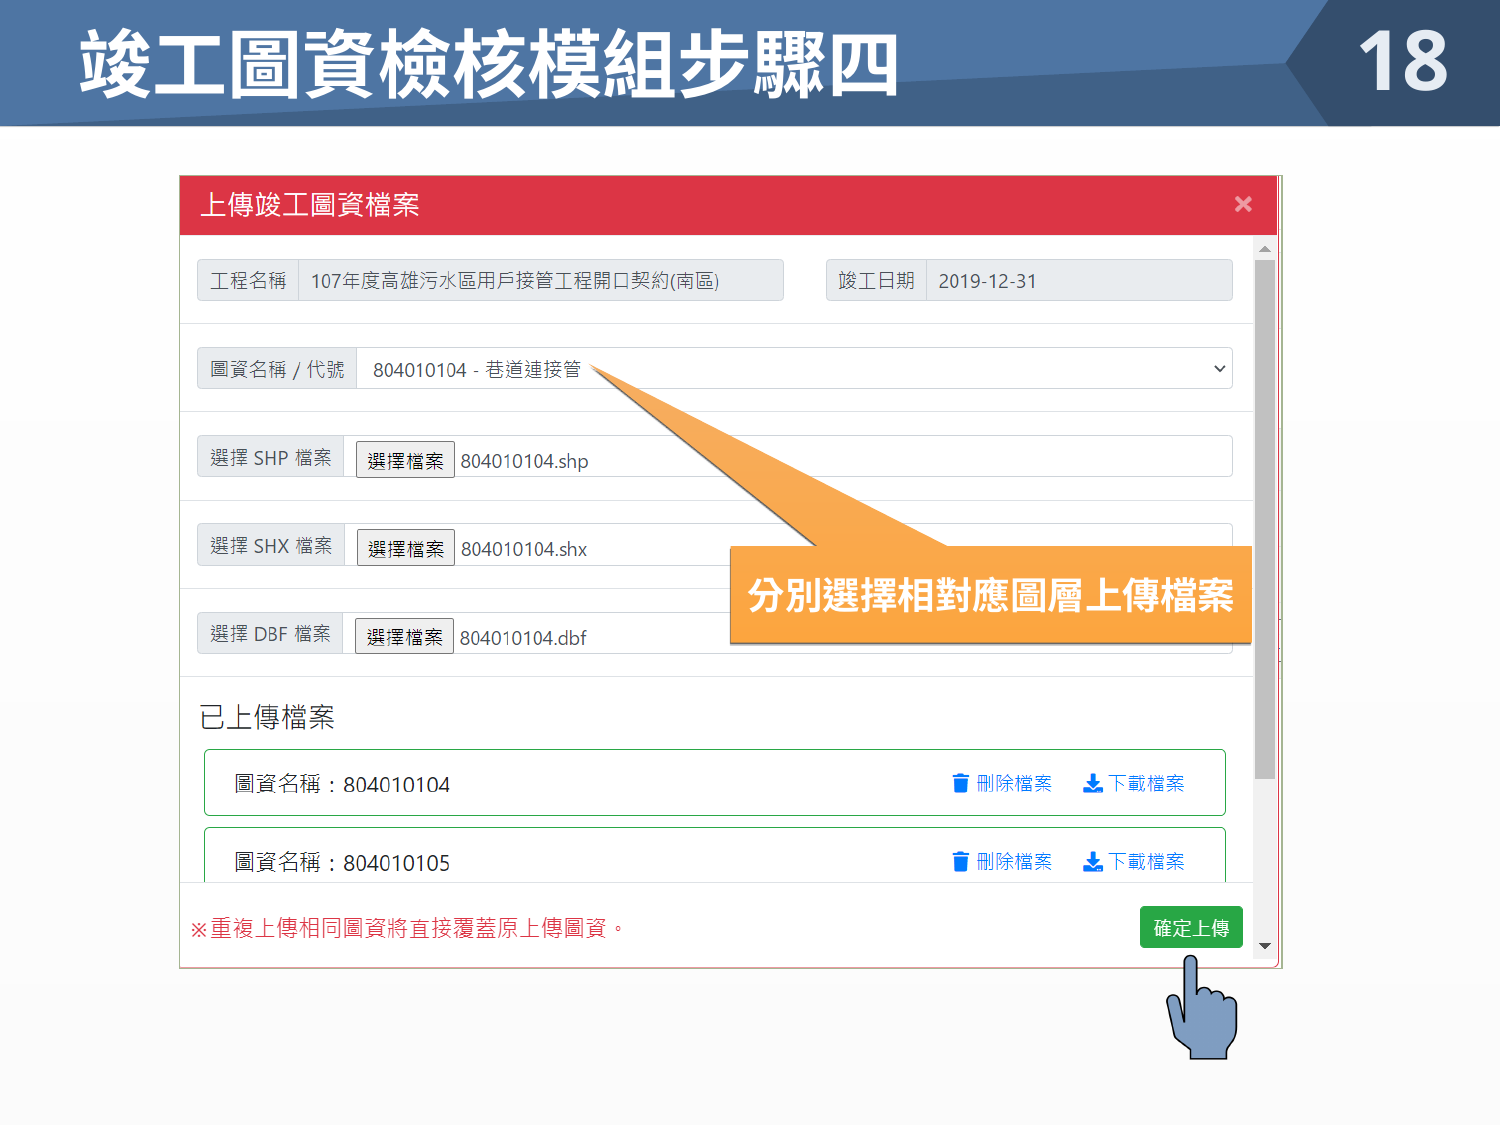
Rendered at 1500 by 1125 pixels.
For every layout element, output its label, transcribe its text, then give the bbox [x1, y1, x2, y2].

picture [180, 176, 1282, 1067]
text_box 分別選擇相對應圖層上傳檔案 [588, 363, 1253, 643]
text_box 竣工圖資檢核模組步驟四 [62, 9, 1282, 116]
text_box 18 [1340, 0, 1500, 116]
